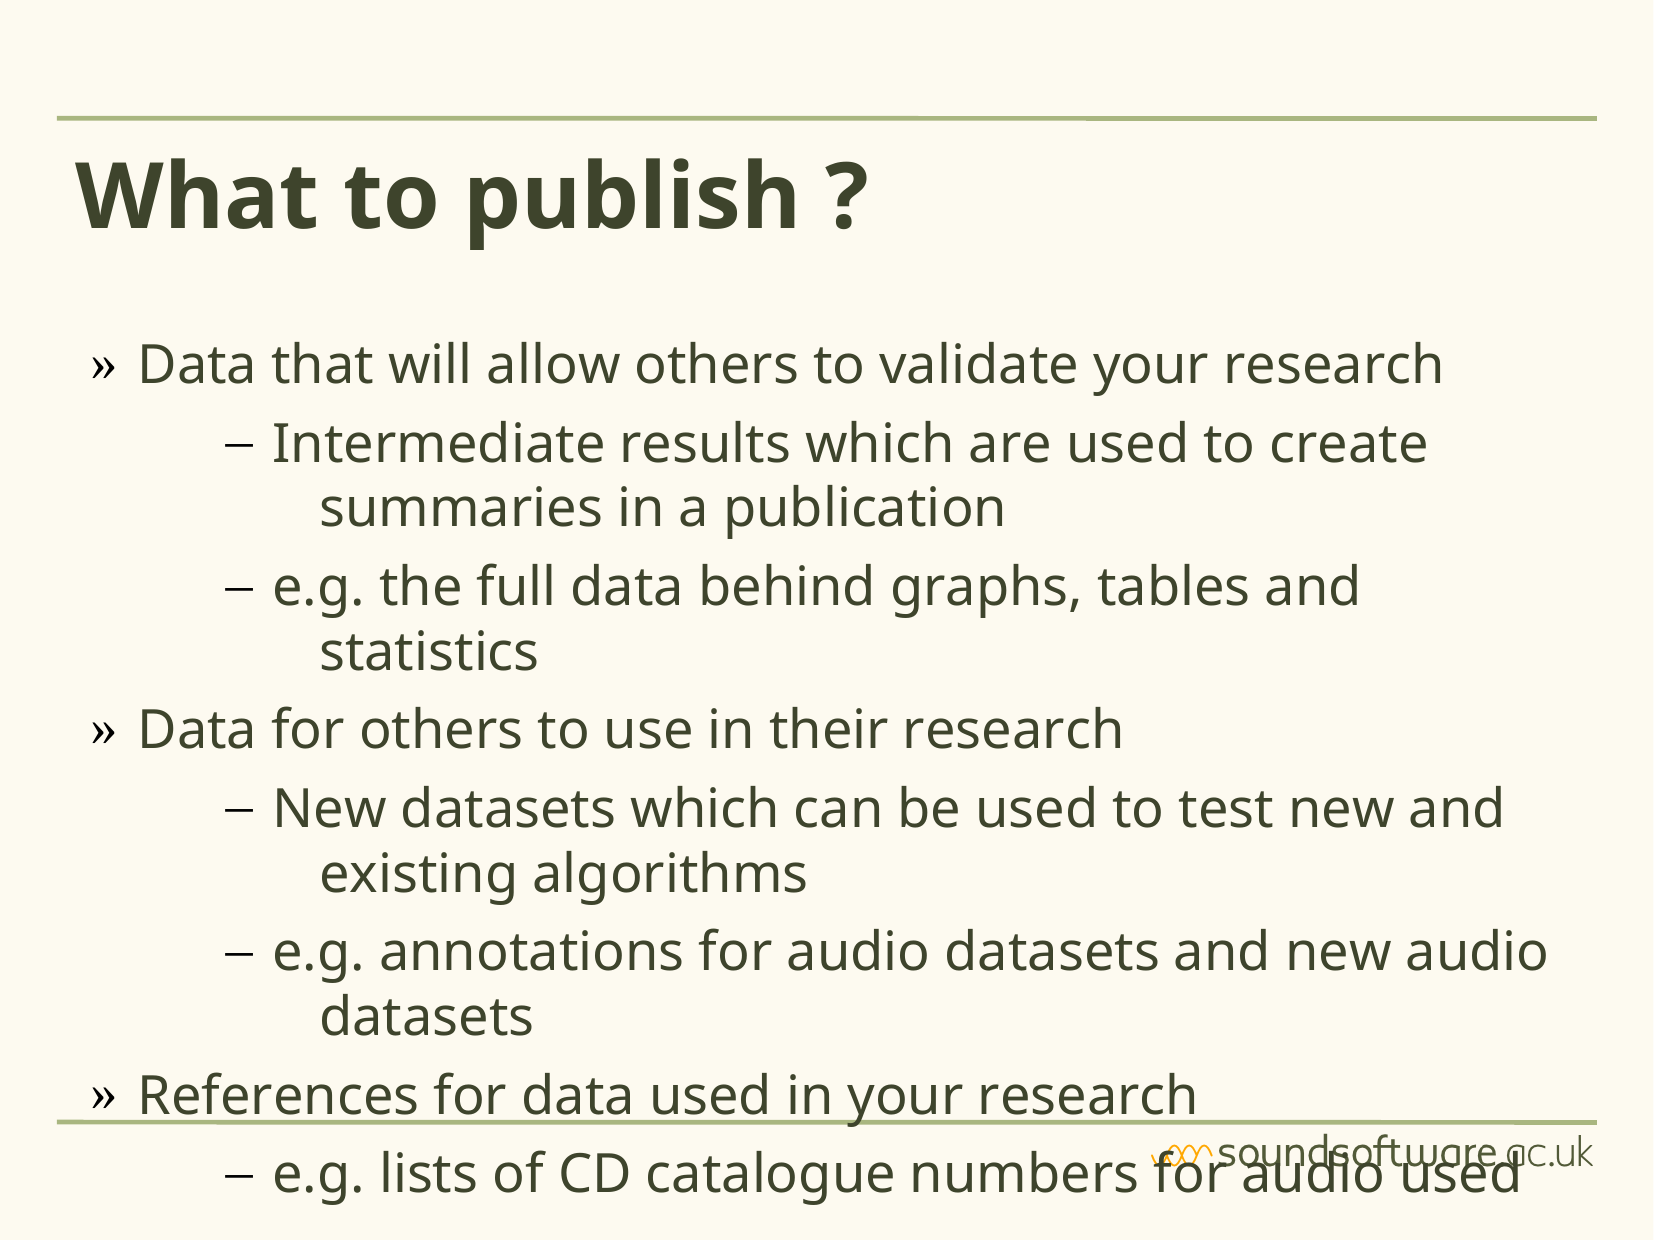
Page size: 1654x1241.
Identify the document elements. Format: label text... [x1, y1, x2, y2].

title What to publish ? [59, 109, 1594, 274]
list Data that will allow others to validate your research Intermediate results which are used to create summaries in a publication e.g. the full data behind graphs, tables and statistics Data for others to use in their research New datasets which can be used to test new and existing algorithms e.g. annotations for audio datasets and new audio datasets References for data used in your research e.g. lists of CD catalogue numbers for audio used [59, 321, 1594, 1147]
picture [1151, 1147, 1593, 1167]
